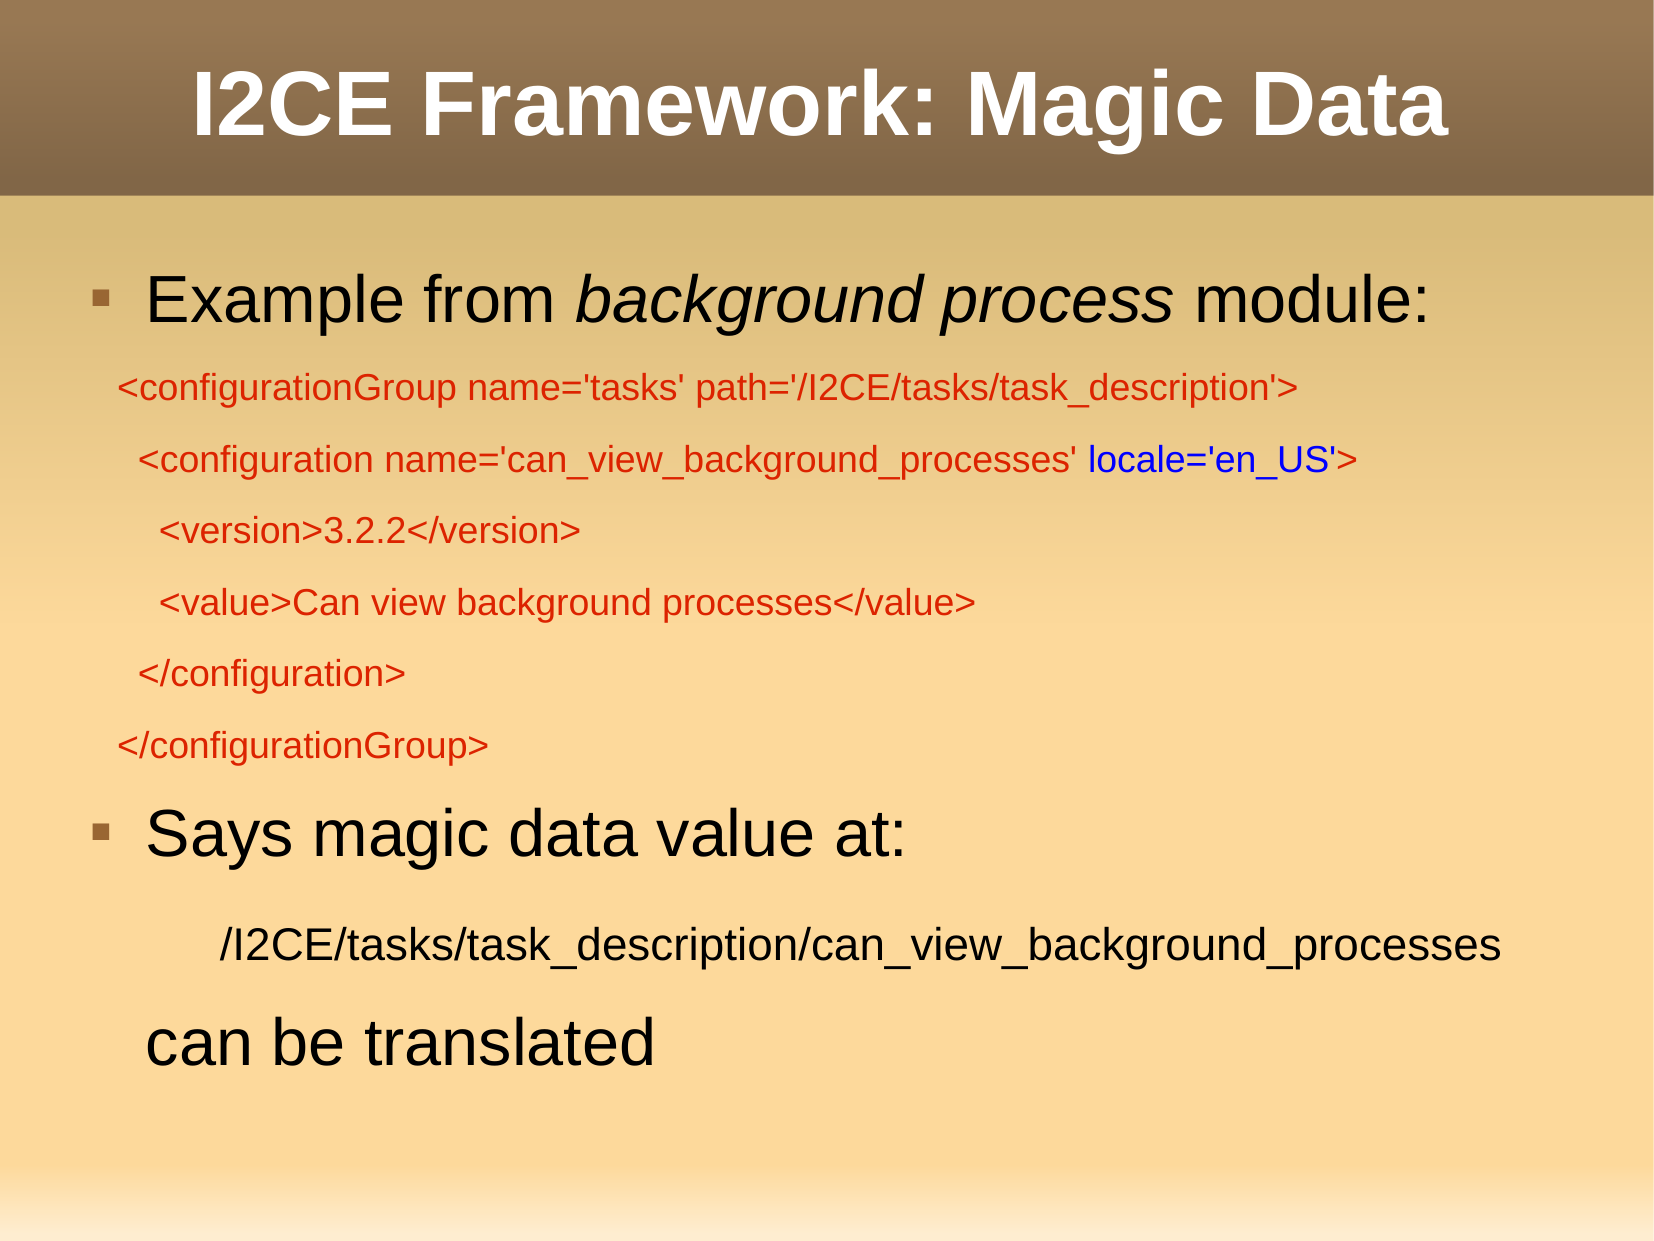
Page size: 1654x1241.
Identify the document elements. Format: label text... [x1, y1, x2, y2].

list Example from background process module: <configurationGroup name='tasks' path='/I2CE/tasks/task_description'> <configuration name='can_view_background_processes' locale='en_US'> <version>3.2.2</version> <value>Can view background processes</value> </configuration> </configurationGroup> Says magic data value at: /I2CE/tasks/task_description/can_view_background_processes can be translated [75, 262, 1564, 1223]
picture [0, 0, 1654, 1241]
title I2CE Framework: Magic Data [76, 0, 1565, 208]
